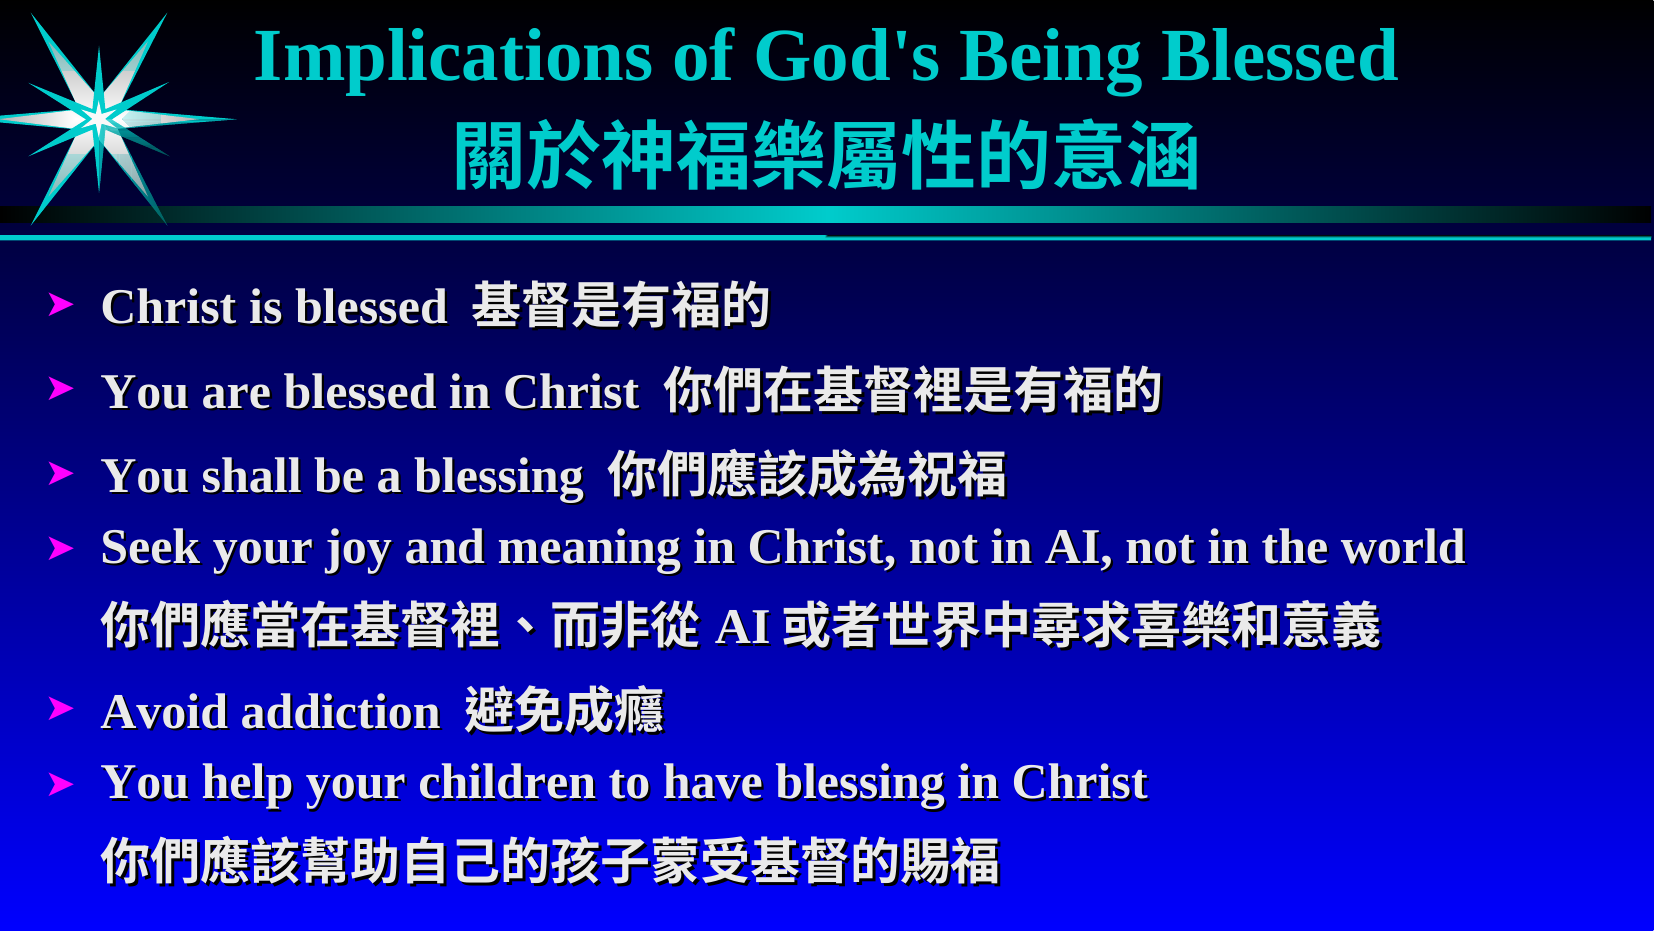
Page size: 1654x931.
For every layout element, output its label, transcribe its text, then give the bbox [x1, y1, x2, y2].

list Christ is blessed 基督是有福的 You are blessed in Christ 你們在基督裡是有福的 You shall be a blessing 你們應該成為祝福 Seek your joy and meaning in Christ, not in AI, not in the world 你們應當在基督裡、而非從AI或者世界中尋求喜樂和意義 Avoid addiction 避免成癮 You help your children to have blessing in Christ 你們應該幫助自己的孩子蒙受基督的賜福 [44, 265, 1610, 895]
title Implications of God's Being Blessed 關於神福樂屬性的意涵 [124, 13, 1530, 205]
